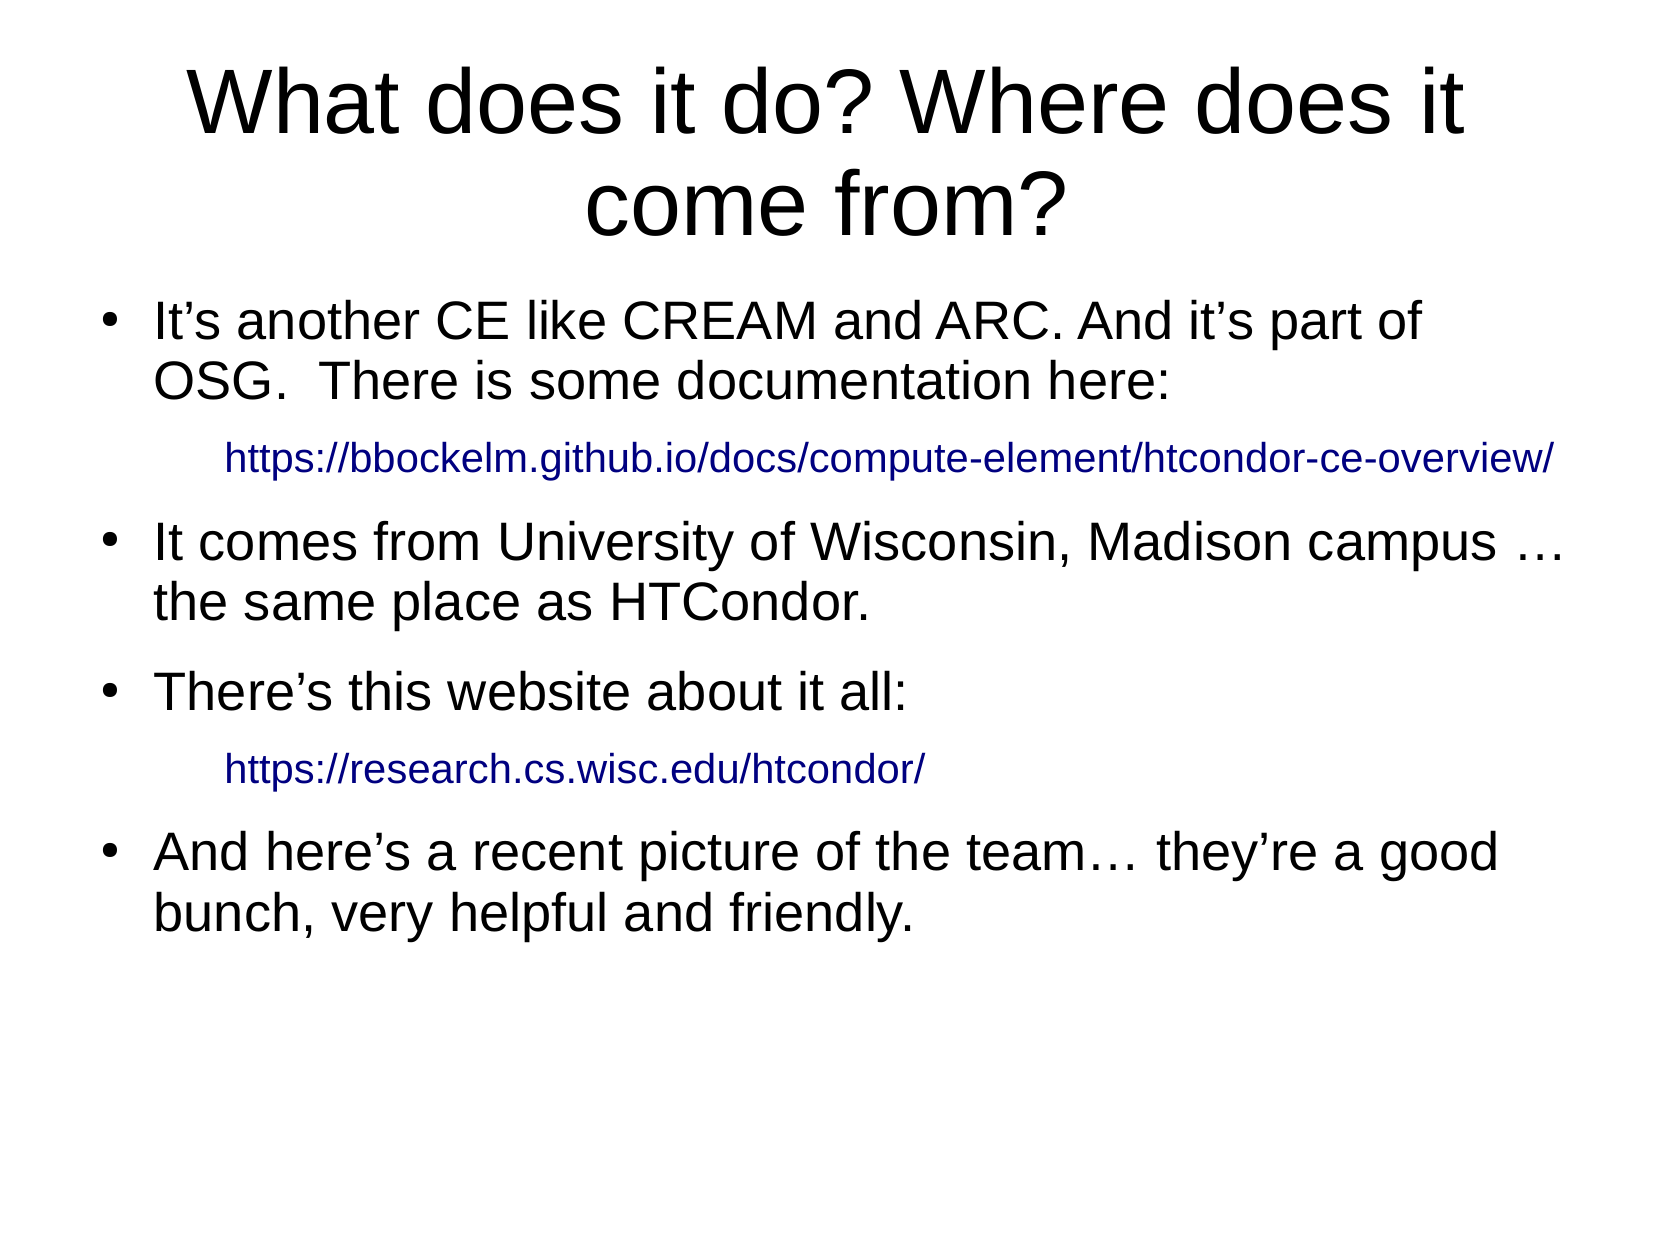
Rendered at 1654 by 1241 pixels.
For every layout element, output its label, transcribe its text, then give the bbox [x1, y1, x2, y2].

title What does it do? Where does it come from? [82, 49, 1571, 257]
list It’s another CE like CREAM and ARC. And it’s part of OSG. There is some documentation here: https://bbockelm.github.io/docs/compute-element/htcondor-ce-overview/ It comes from University of Wisconsin, Madison campus … the same place as HTCondor. There’s this website about it all: https://research.cs.wisc.edu/htcondor/ And here’s a recent picture of the team… they’re a good bunch, very helpful and friendly. [82, 290, 1571, 1010]
